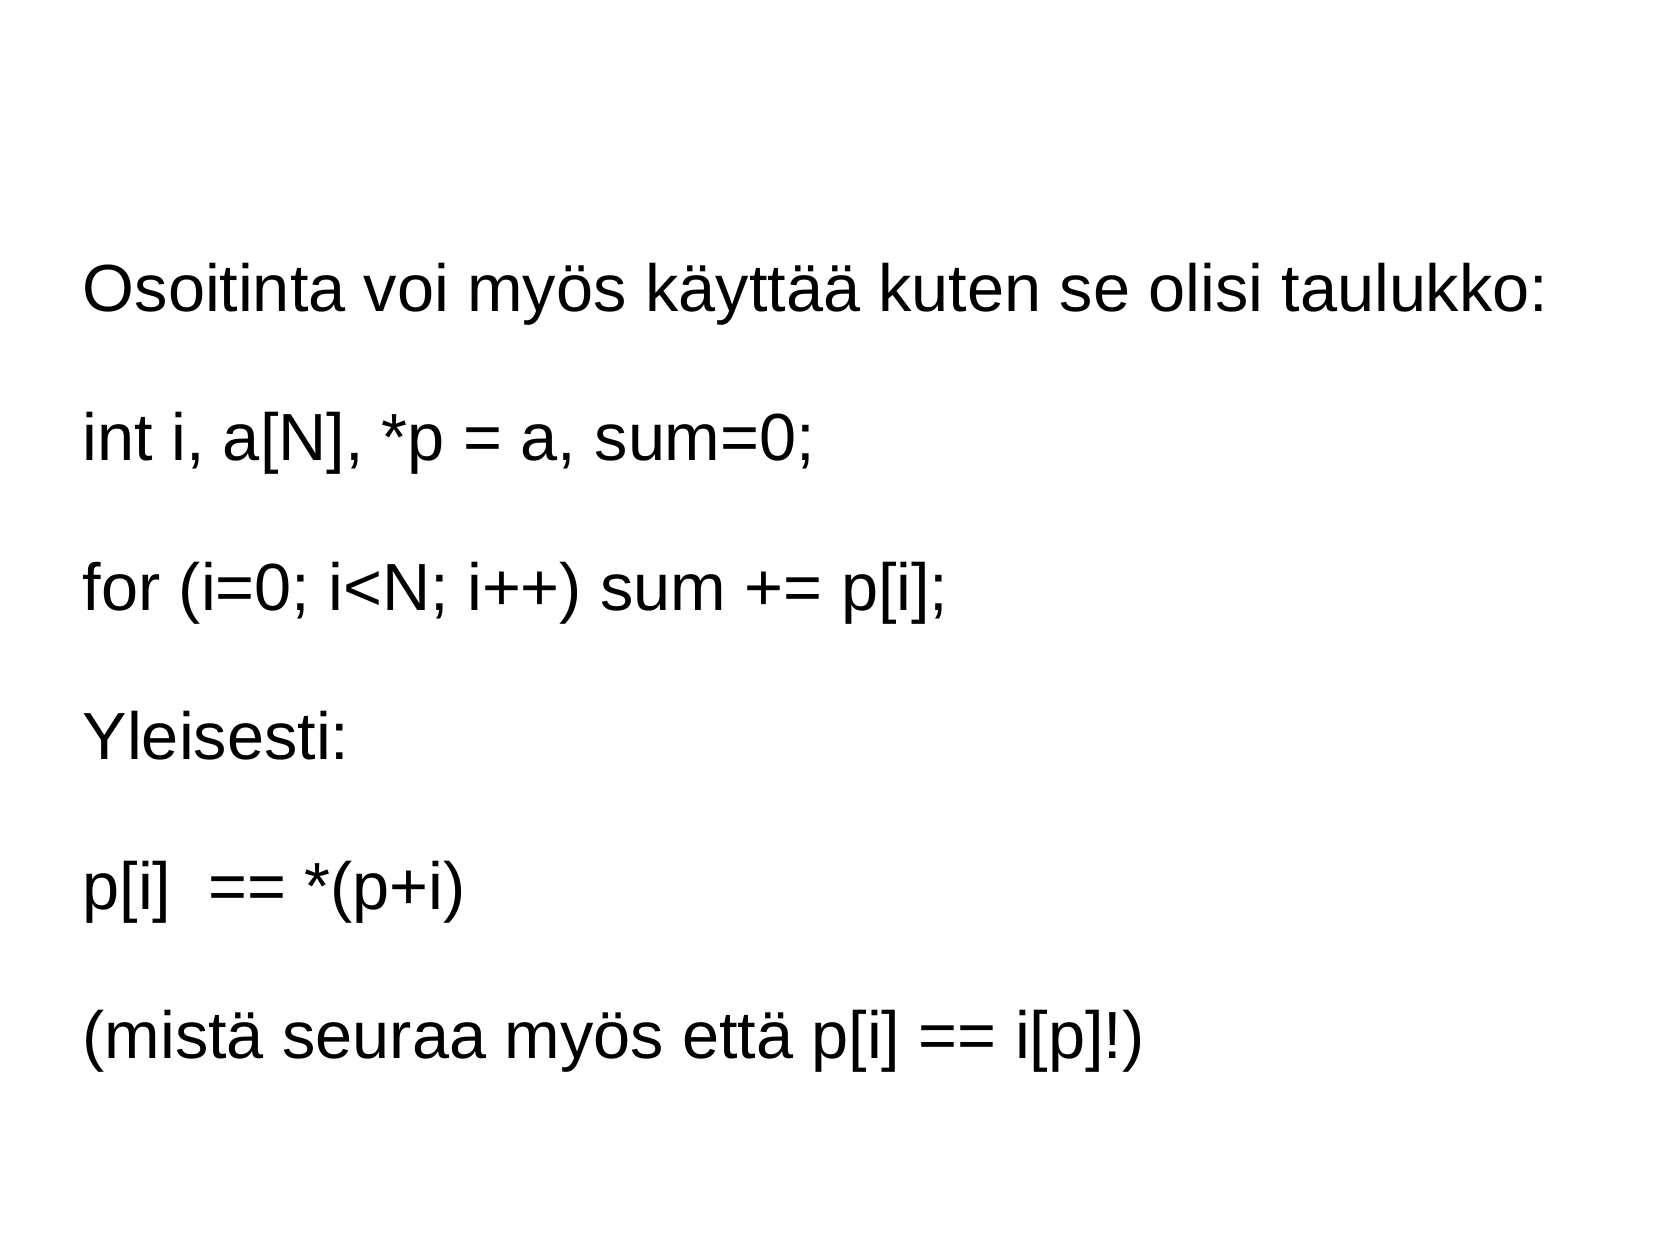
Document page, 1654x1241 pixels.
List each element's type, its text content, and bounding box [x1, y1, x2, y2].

text_box Osoitinta voi myös käyttää kuten se olisi taulukko: int i, a[N], *p = a, sum=0; for (i=0; i<N; i++) sum += p[i]; Yleisesti: p[i] == *(p+i) (mistä seuraa myös että p[i] == i[p]!) [82, 250, 1571, 1149]
